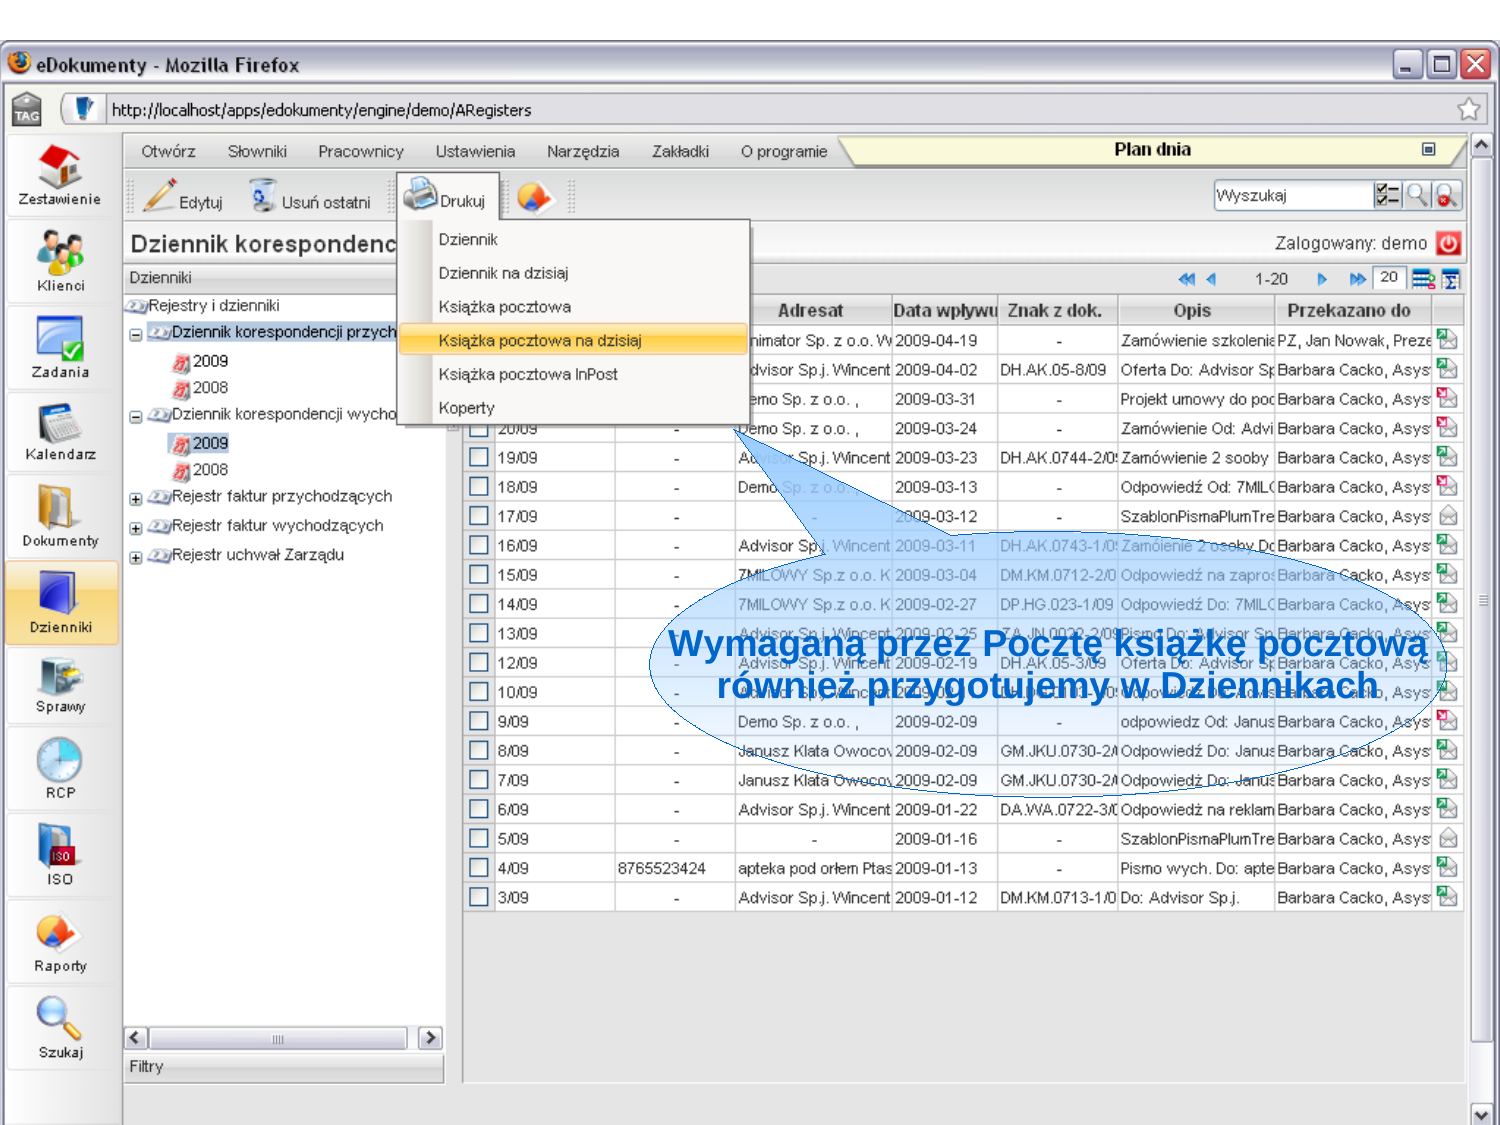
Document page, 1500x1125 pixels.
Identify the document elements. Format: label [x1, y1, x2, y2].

text_box [1265, 644, 1273, 653]
text_box [1424, 644, 1446, 657]
picture [0, 0, 1500, 1125]
text_box [884, 644, 1093, 657]
text_box [884, 644, 892, 653]
text_box [1171, 647, 1178, 653]
text_box [1286, 644, 1295, 653]
text_box [1014, 644, 1023, 653]
text_box [861, 644, 879, 657]
text_box [785, 644, 793, 652]
text_box [763, 647, 770, 653]
text_box [1413, 647, 1420, 653]
text_box [651, 644, 711, 657]
text_box [1232, 644, 1260, 657]
text_box [1182, 644, 1236, 657]
text_box [1265, 644, 1422, 657]
text_box [850, 647, 857, 653]
text_box [1089, 644, 1180, 657]
text_box [807, 647, 814, 653]
text_box [1361, 644, 1370, 653]
text_box [716, 644, 793, 657]
text_box [798, 644, 859, 657]
